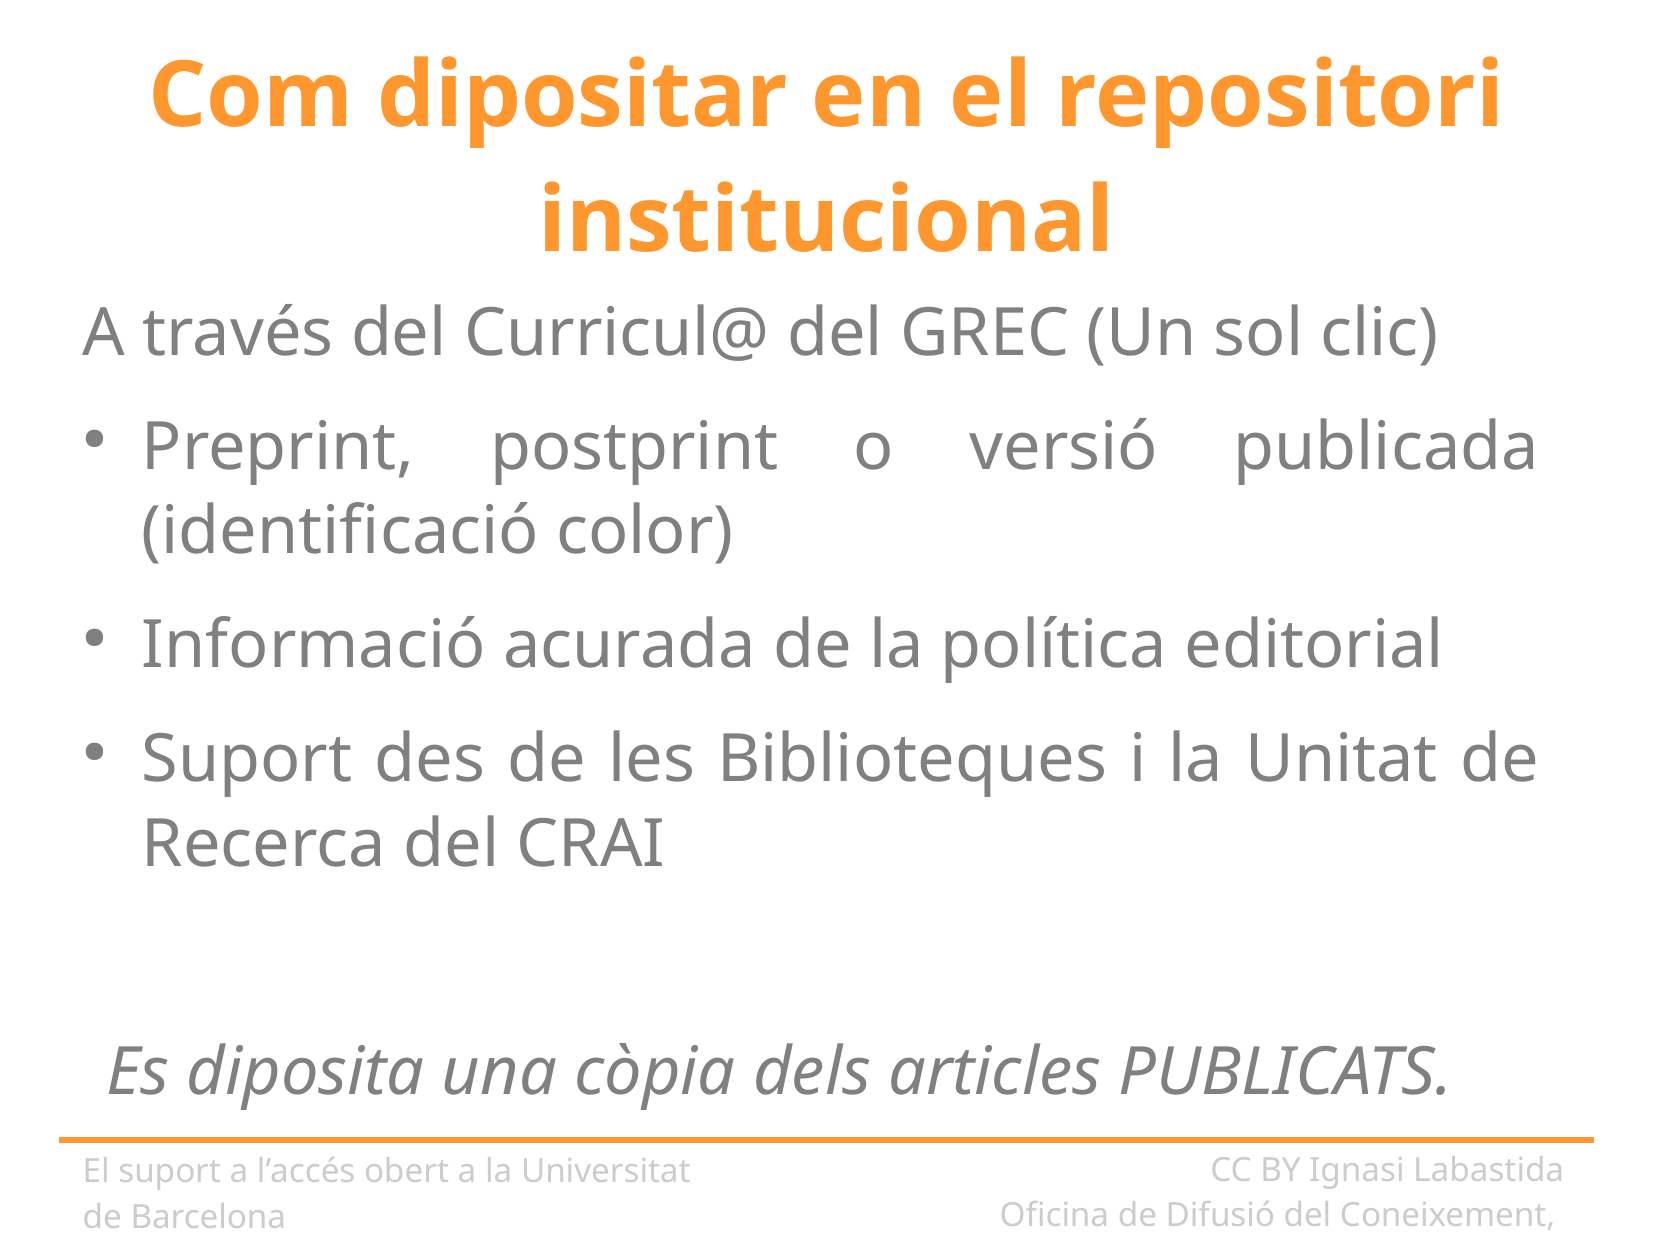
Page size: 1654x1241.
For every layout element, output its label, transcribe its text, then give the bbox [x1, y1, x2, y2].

title Com dipositar en el repositori institucional [82, 49, 1571, 257]
subtitle A través del Curricul@ del GREC (Un sol clic) Preprint, postprint o versió publicada (identificació color) Informació acurada de la política editorial Suport des de les Biblioteques i la Unitat de Recerca del CRAI Es diposita una còpia dels articles PUBLICATS. [82, 290, 1571, 1109]
